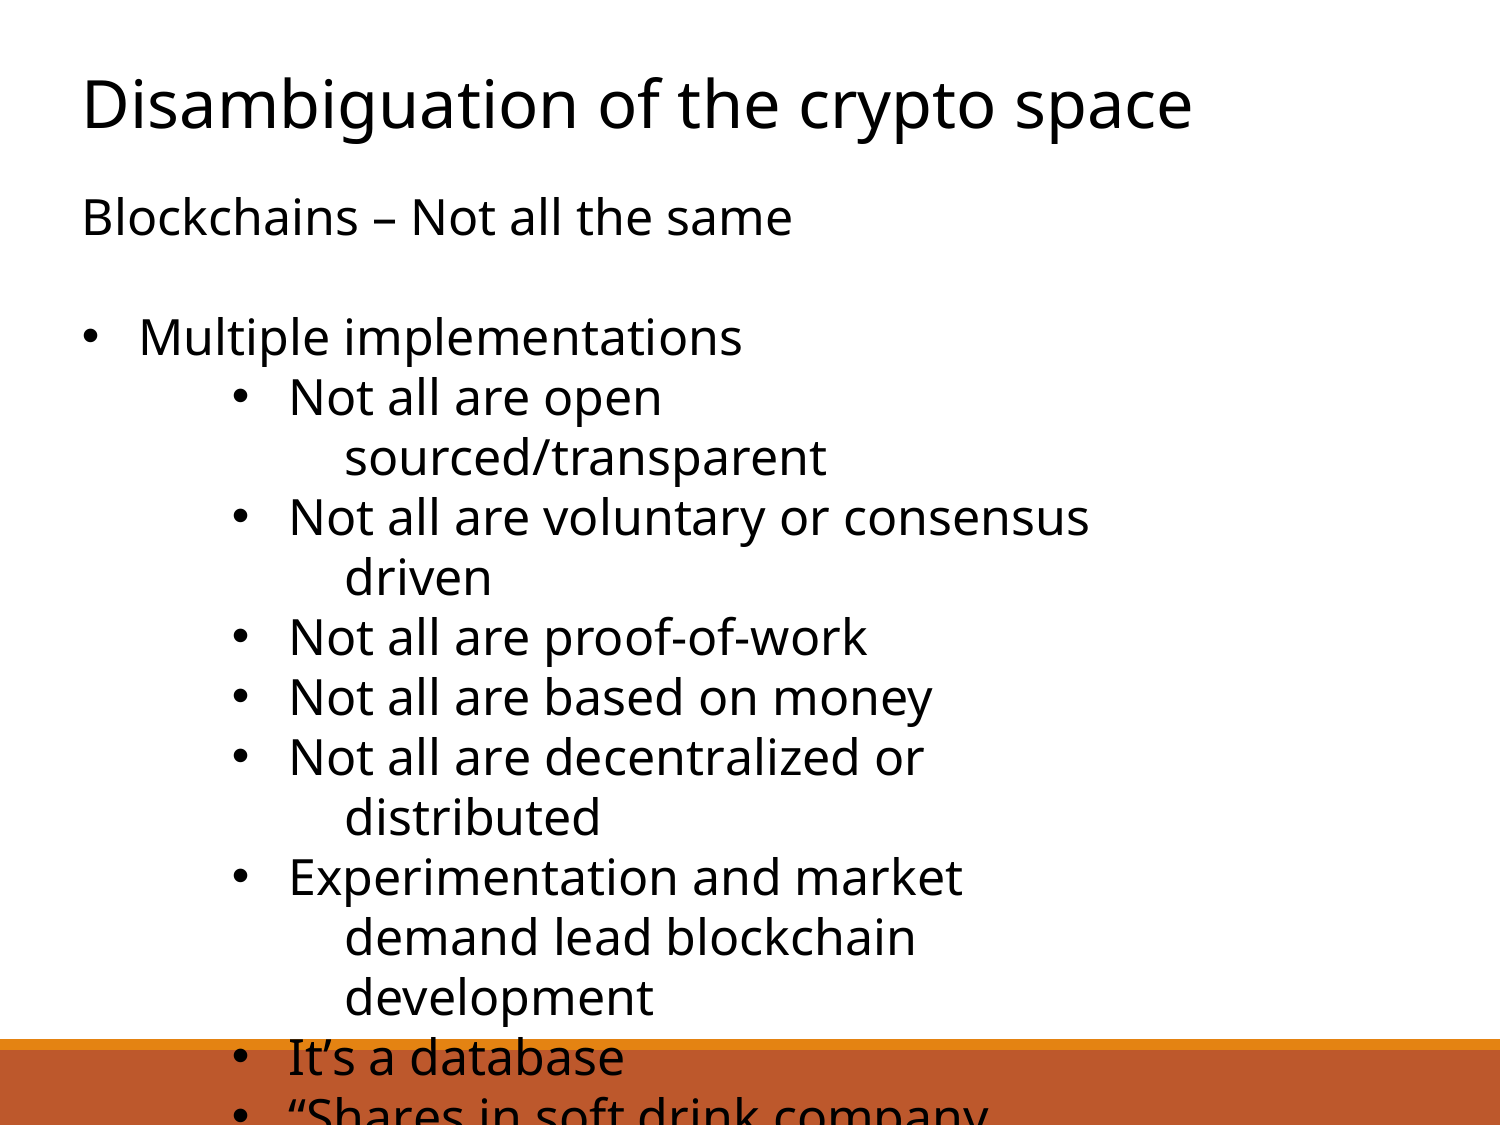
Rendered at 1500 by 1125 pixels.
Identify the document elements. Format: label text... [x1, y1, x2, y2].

text_box Disambiguation of the crypto space [66, 53, 1295, 241]
text_box Blockchains – Not all the same Multiple implementations Not all are open sourced/transparent Not all are voluntary or consensus driven Not all are proof-of-work Not all are based on money Not all are decentralized or distributed Experimentation and market demand lead blockchain development It’s a database “Shares in soft drink company spike 500% after it adds ‘blockchain’ to name” – Financial Times [66, 178, 1136, 1125]
